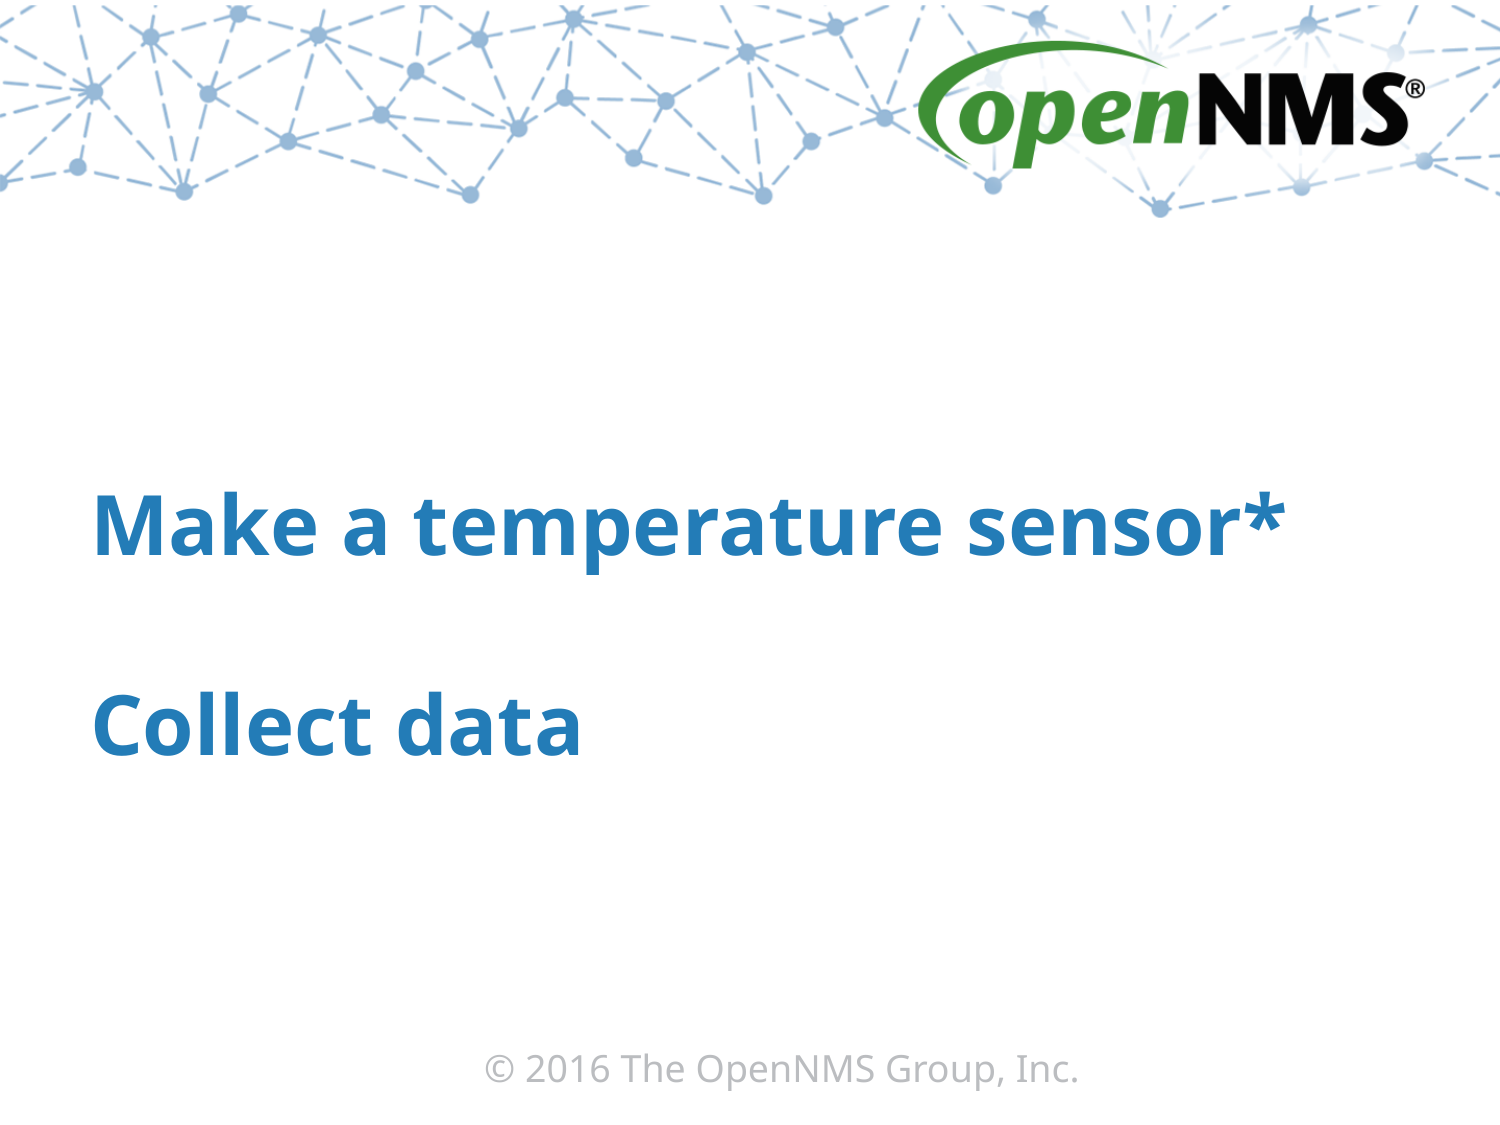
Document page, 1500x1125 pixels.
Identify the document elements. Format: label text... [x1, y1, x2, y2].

picture [0, 0, 1500, 225]
title Make a temperature sensor* Collect data [75, 464, 1426, 689]
